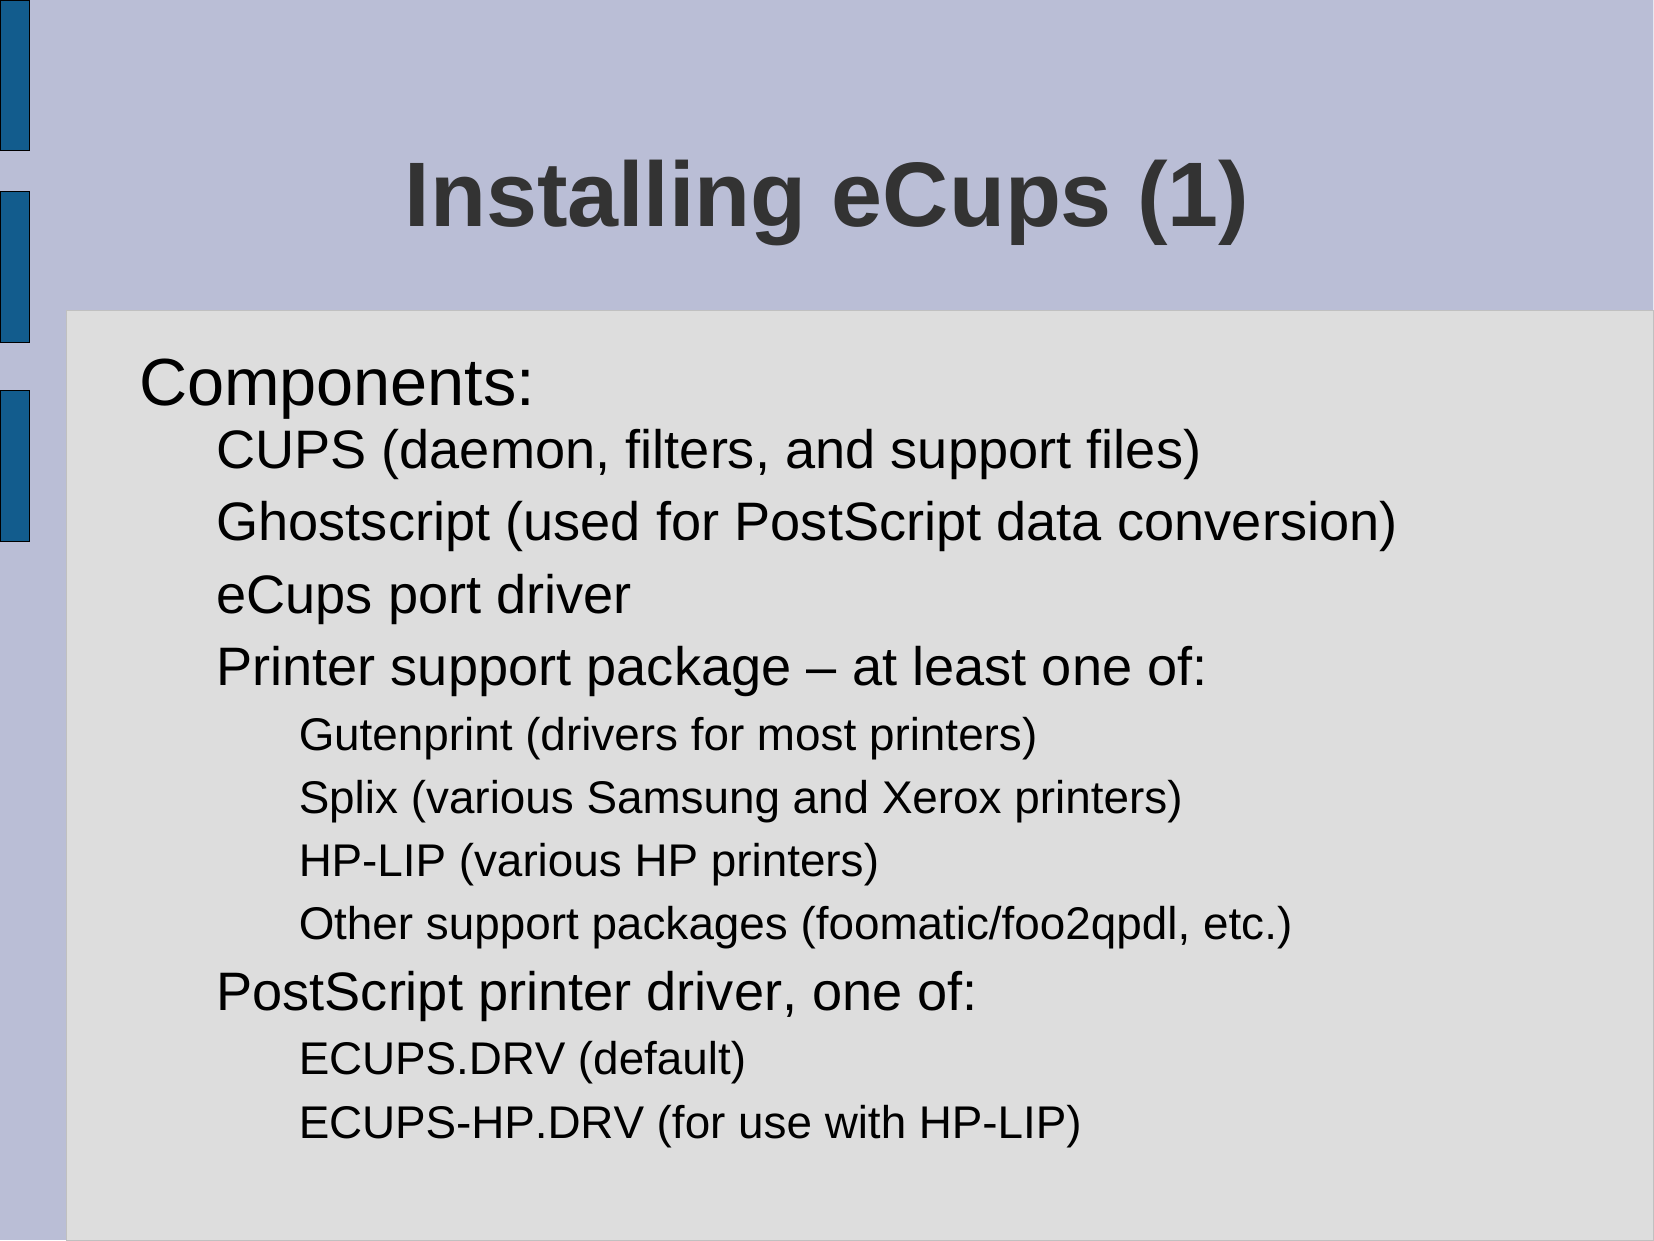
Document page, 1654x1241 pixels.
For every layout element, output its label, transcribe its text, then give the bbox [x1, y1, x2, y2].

list Components: CUPS (daemon, filters, and support files) Ghostscript (used for PostScript data conversion) eCups port driver Printer support package – at least one of: Gutenprint (drivers for most printers) Splix (various Samsung and Xerox printers) HP-LIP (various HP printers) Other support packages (foomatic/foo2qpdl, etc.) PostScript printer driver, one of: ECUPS.DRV (default) ECUPS-HP.DRV (for use with HP-LIP) [121, 344, 1534, 1226]
title Installing eCups (1) [121, 91, 1534, 299]
